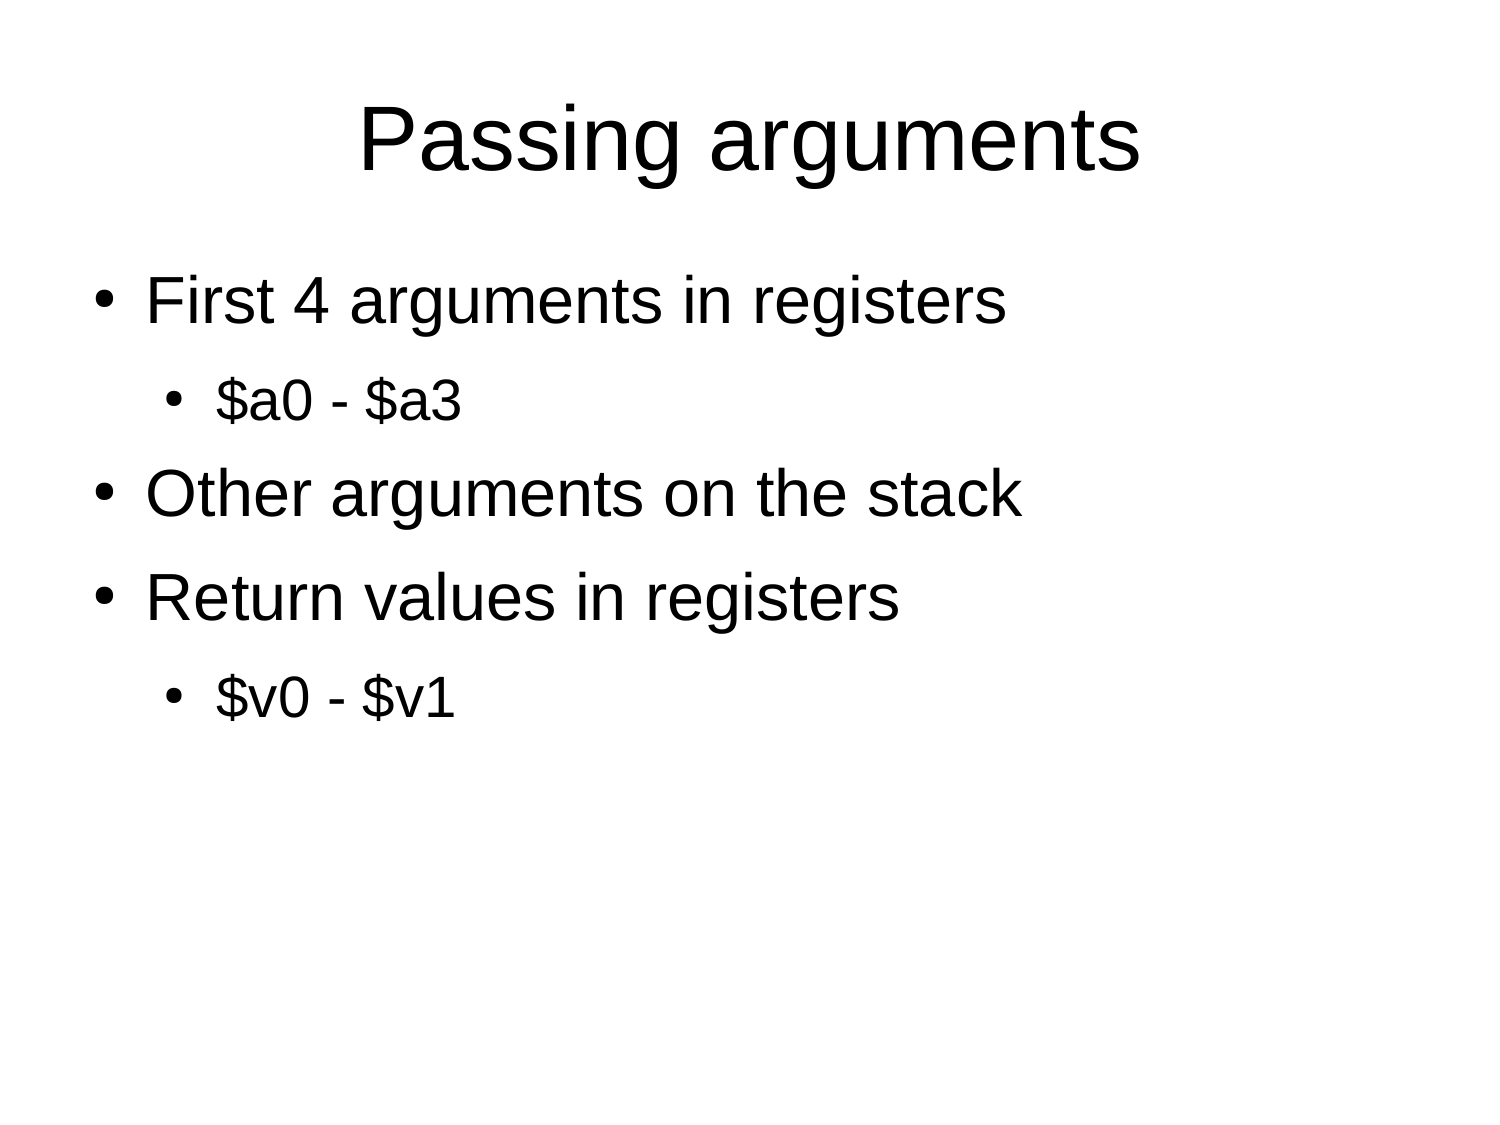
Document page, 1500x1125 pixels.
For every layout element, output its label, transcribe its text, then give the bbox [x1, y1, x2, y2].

list First 4 arguments in registers $a0 - $a3 Other arguments on the stack Return values in registers $v0 - $v1 [75, 263, 1425, 916]
title Passing arguments [75, 44, 1425, 233]
